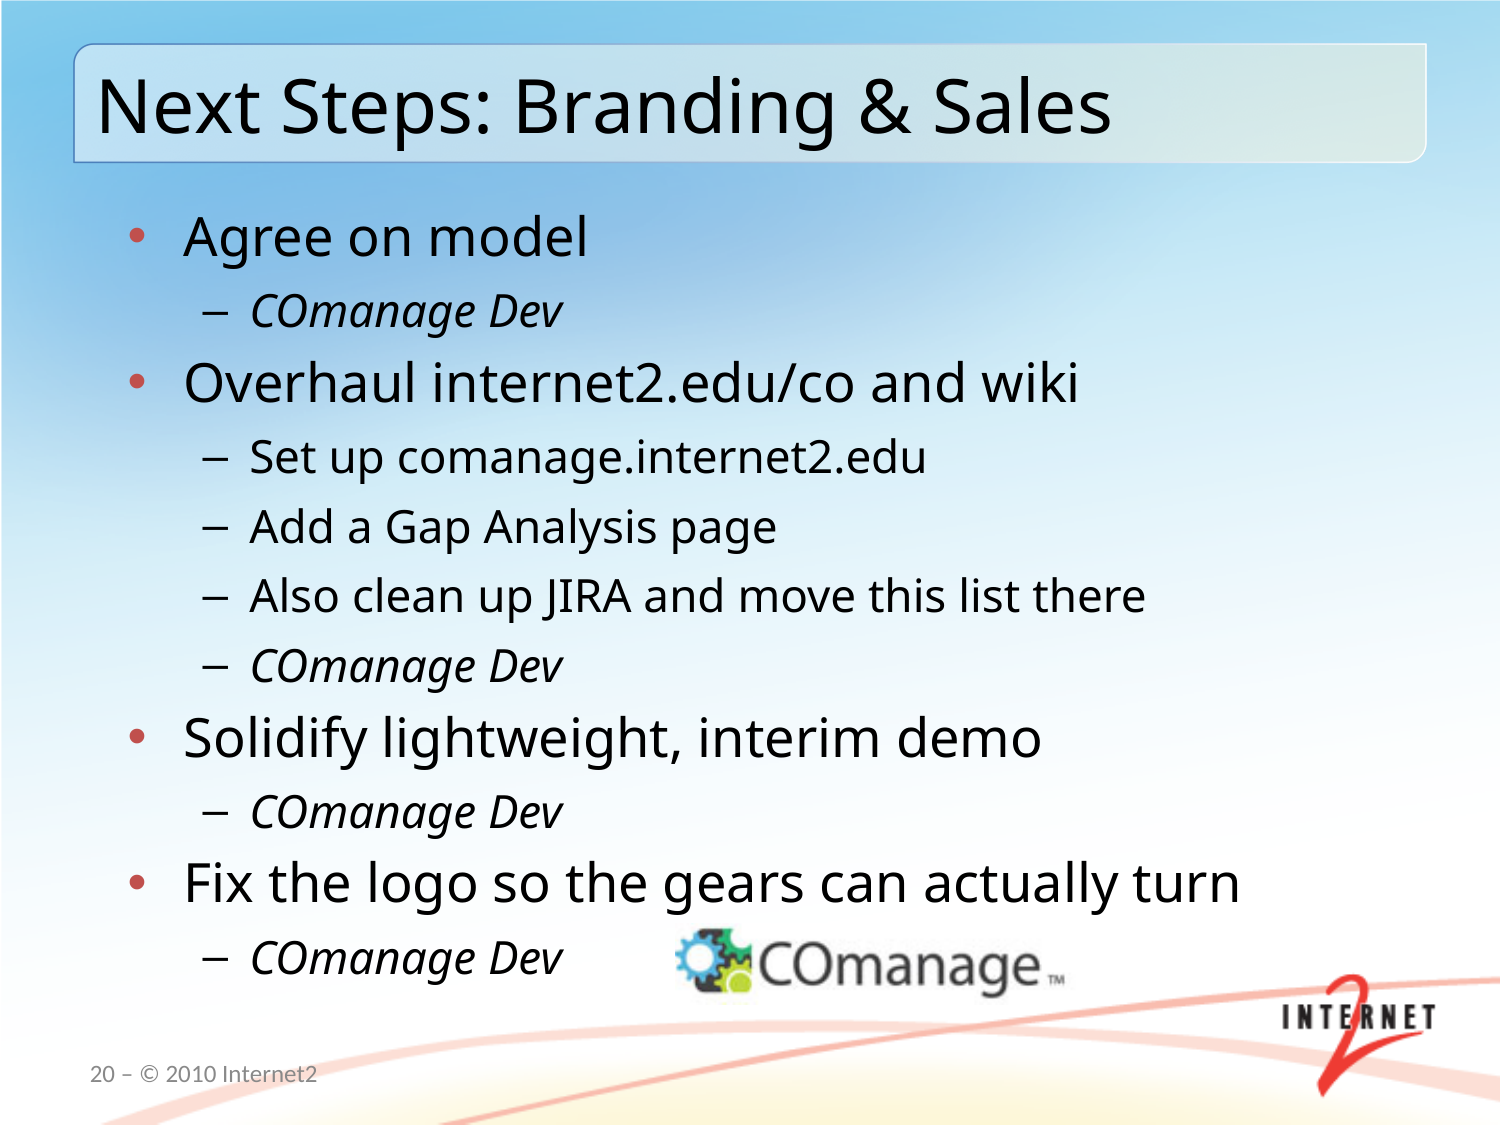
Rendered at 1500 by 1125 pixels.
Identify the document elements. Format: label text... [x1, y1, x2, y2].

picture [0, 0, 1500, 1125]
text_box <number> – © 2010 Internet2 [74, 1042, 550, 1103]
text_box Next Steps: Branding & Sales [80, 50, 1420, 157]
list Agree on model COmanage Dev Overhaul internet2.edu/co and wiki Set up comanage.internet2.edu Add a Gap Analysis page Also clean up JIRA and move this list there COmanage Dev Solidify lightweight, interim demo COmanage Dev Fix the logo so the gears can actually turn COmanage Dev [112, 195, 1388, 991]
